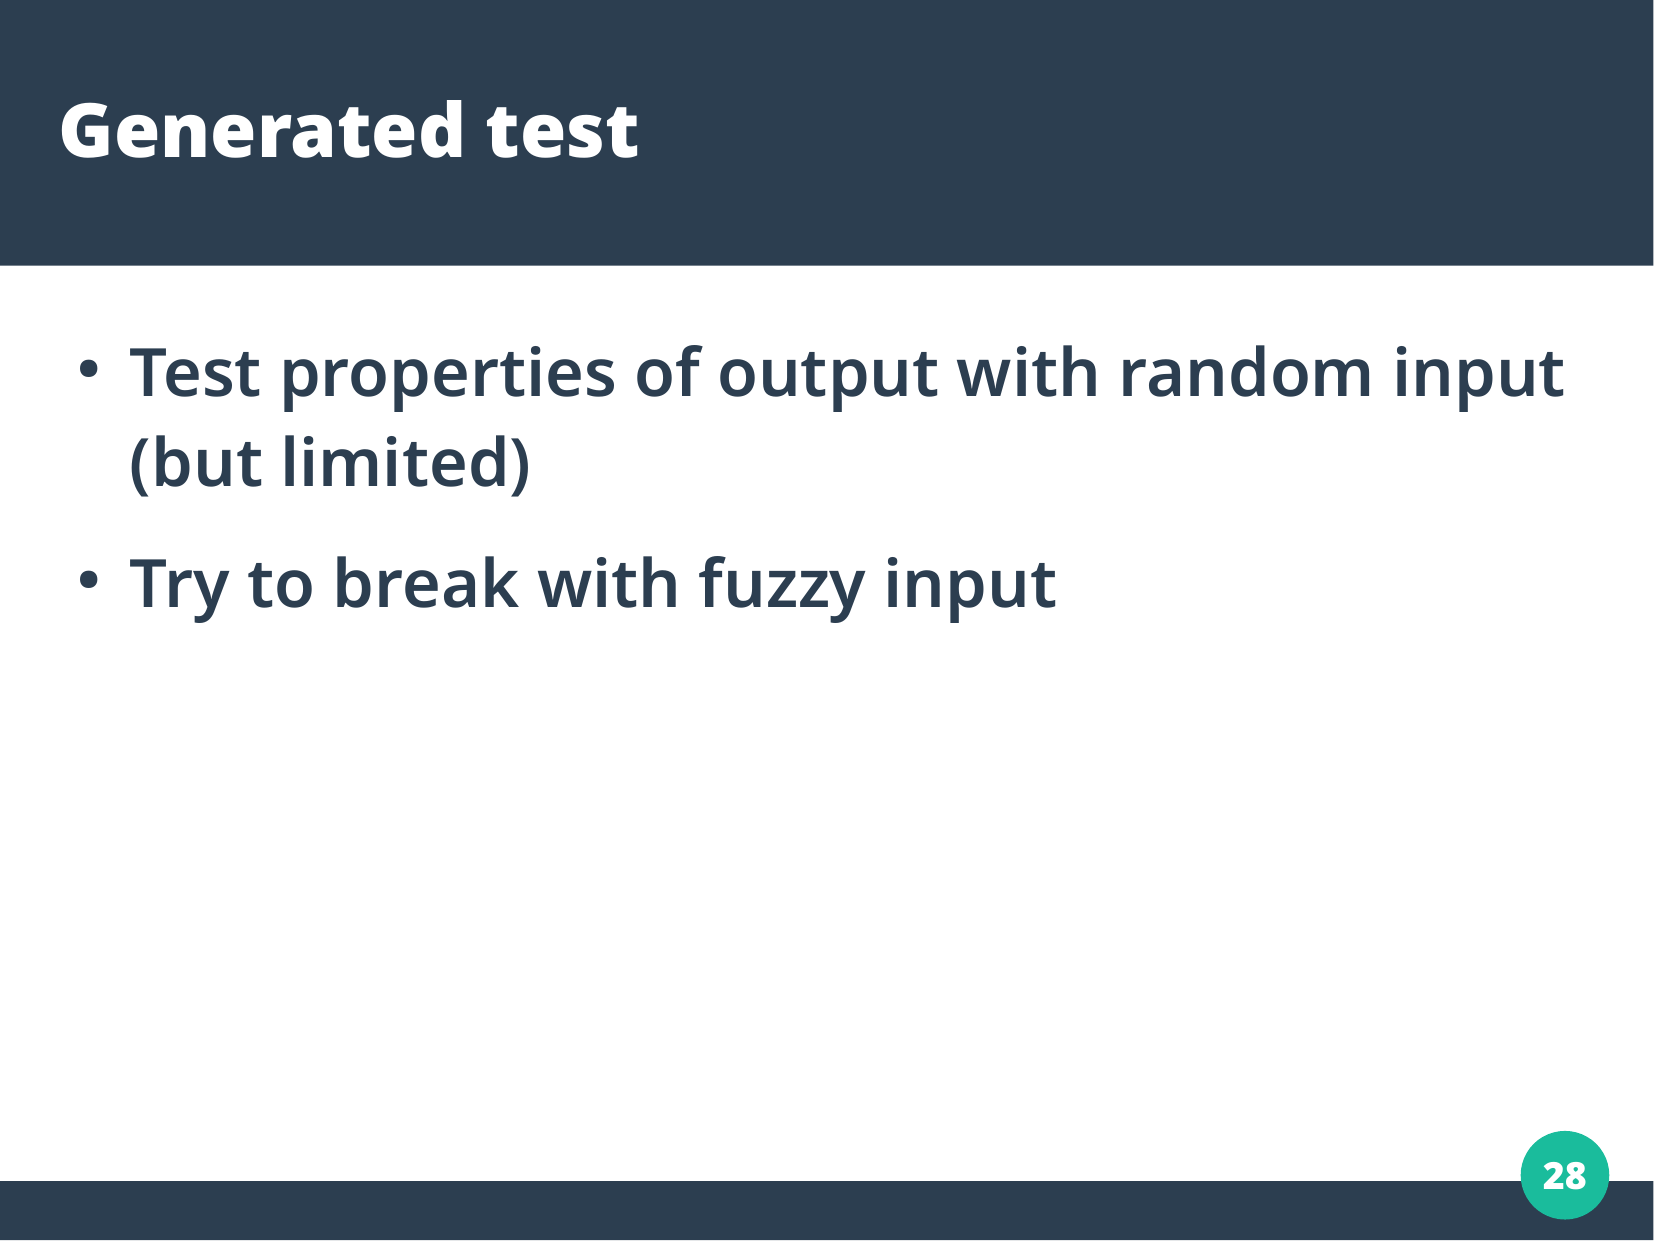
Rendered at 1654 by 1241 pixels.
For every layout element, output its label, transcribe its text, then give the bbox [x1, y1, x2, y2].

list Test properties of output with random input (but limited) Try to break with fuzzy input [59, 324, 1595, 1152]
title Generated test [59, 49, 1595, 207]
